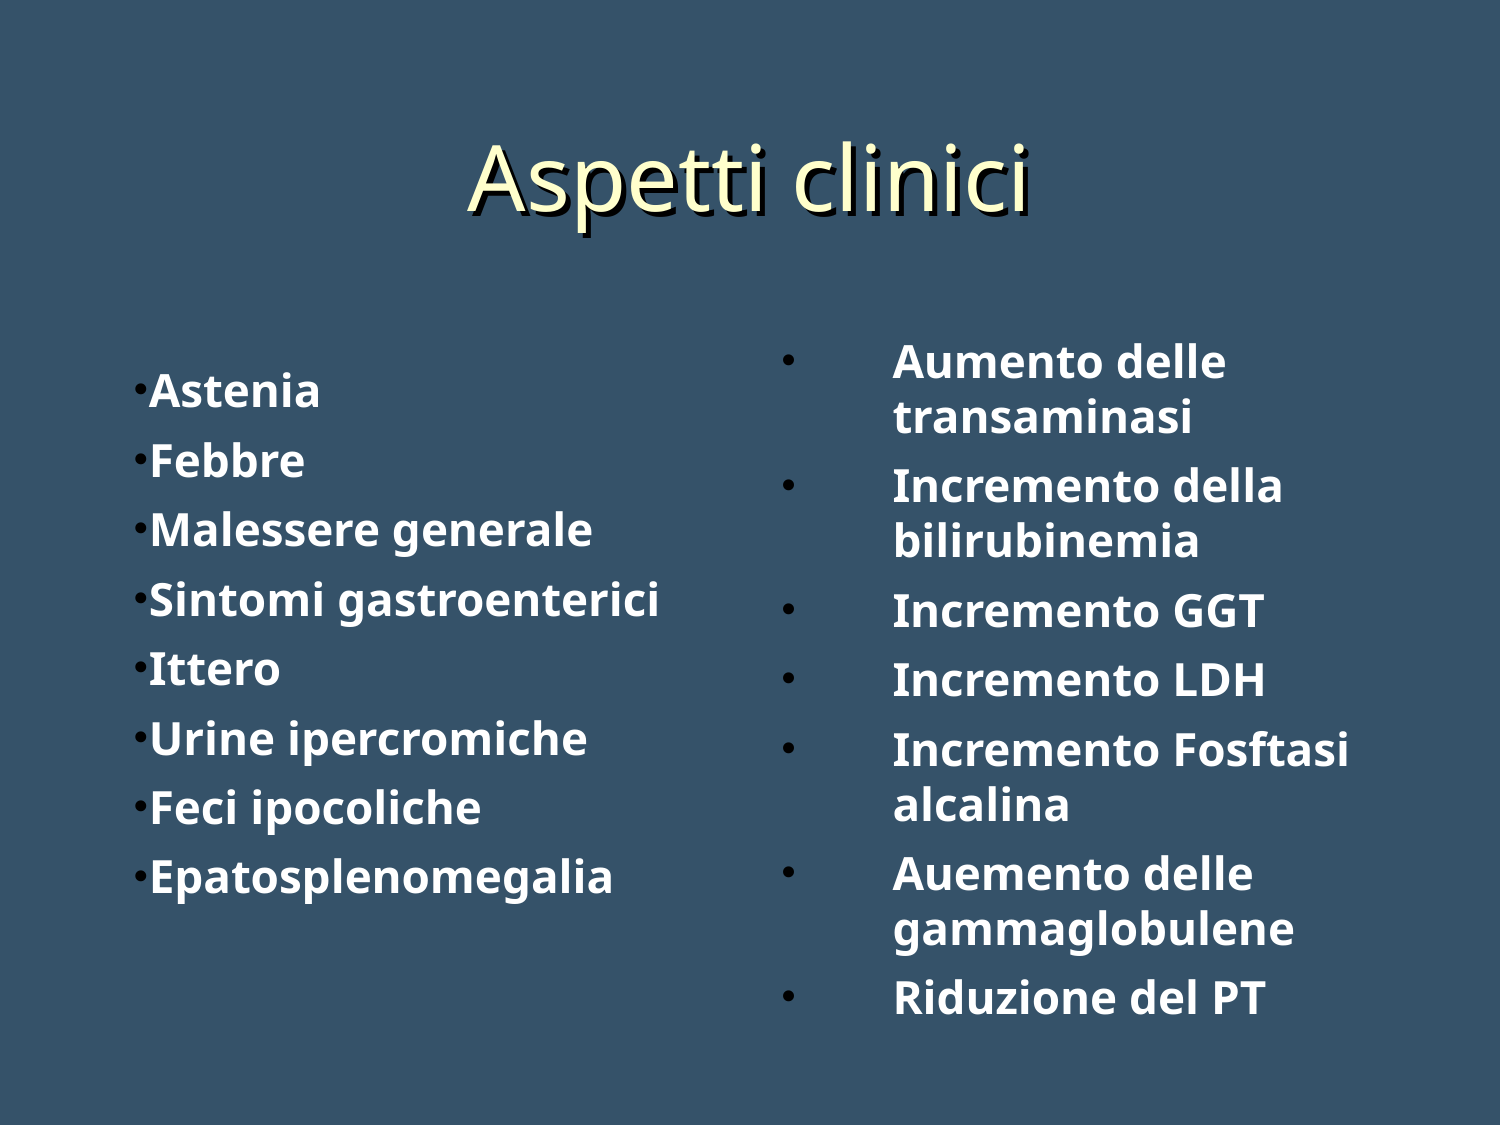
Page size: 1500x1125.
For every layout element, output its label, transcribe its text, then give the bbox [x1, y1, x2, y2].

text_box Aspetti clinici [75, 62, 1426, 288]
list Astenia Febbre Malessere generale Sintomi gastroenterici Ittero Urine ipercromiche Feci ipocoliche Epatosplenomegalia [118, 354, 709, 1063]
list Aumento delle transaminasi Incremento della bilirubinemia Incremento GGT Incremento LDH Incremento Fosftasi alcalina Auemento delle gammaglobulene Riduzione del PT [765, 324, 1424, 1117]
